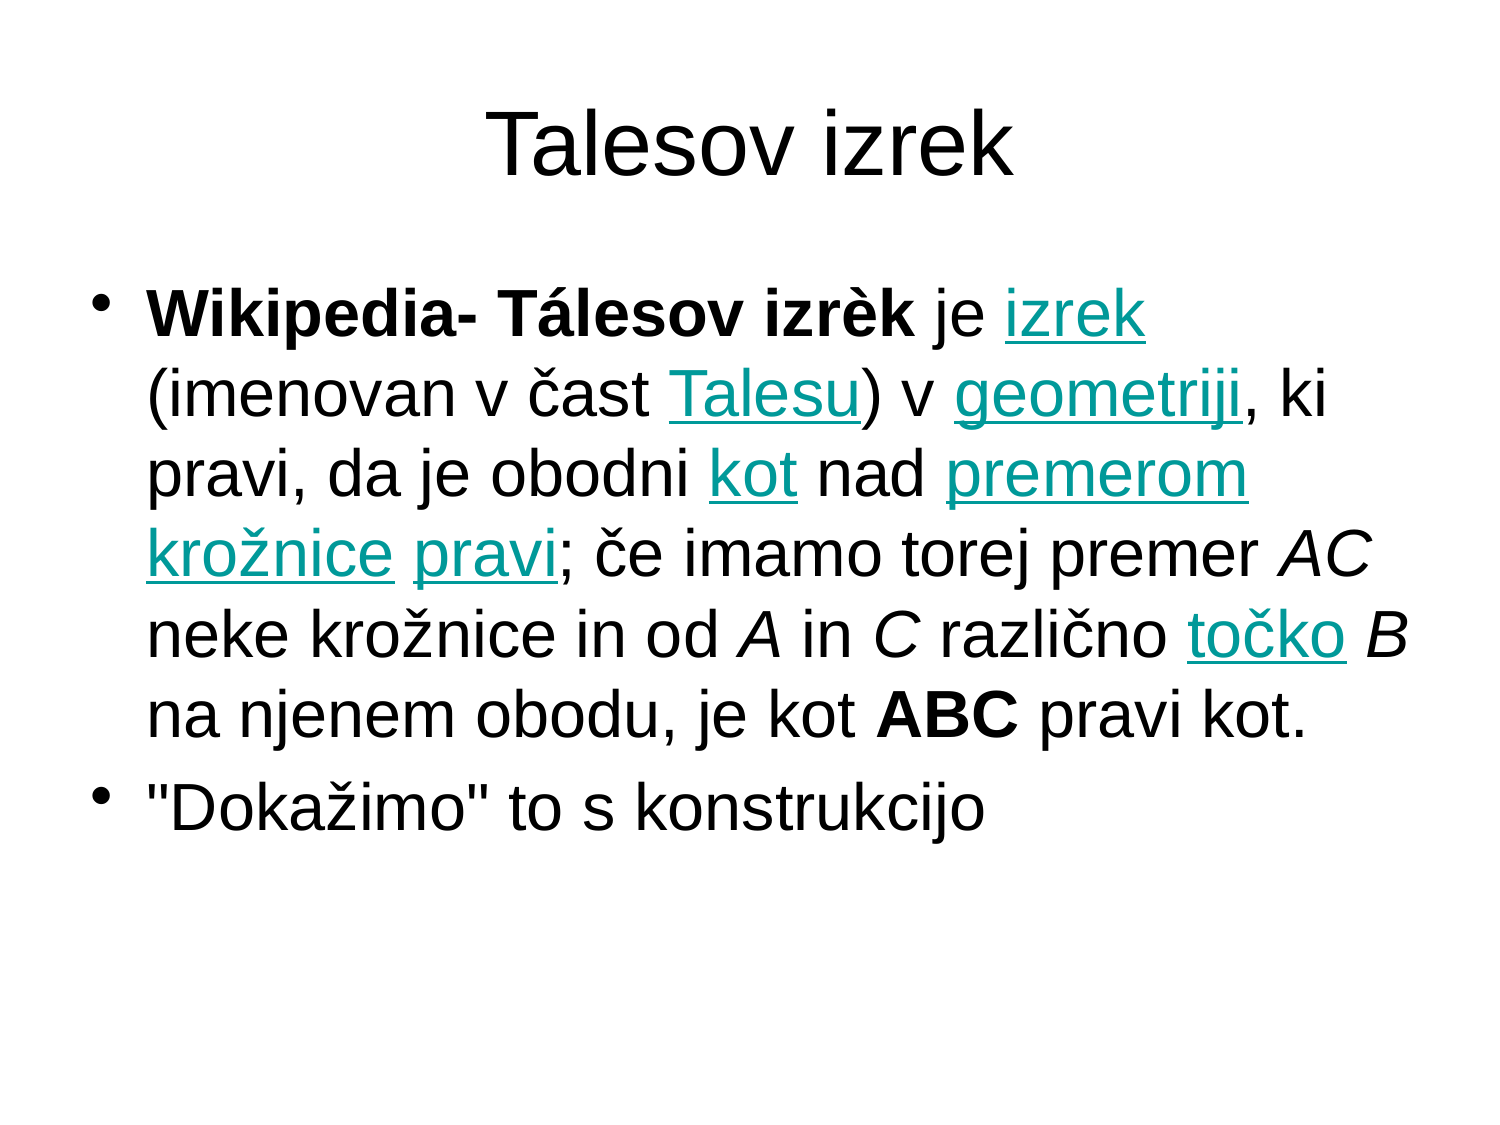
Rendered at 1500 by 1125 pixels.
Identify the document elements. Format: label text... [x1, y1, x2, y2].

title Talesov izrek [75, 45, 1425, 233]
list Wikipedia- Tálesov izrèk je izrek (imenovan v čast Talesu) v geometriji, ki pravi, da je obodni kot nad premerom krožnice pravi; če imamo torej premer AC neke krožnice in od A in C različno točko B na njenem obodu, je kot ABC pravi kot. "Dokažimo" to s konstrukcijo [75, 262, 1425, 1005]
